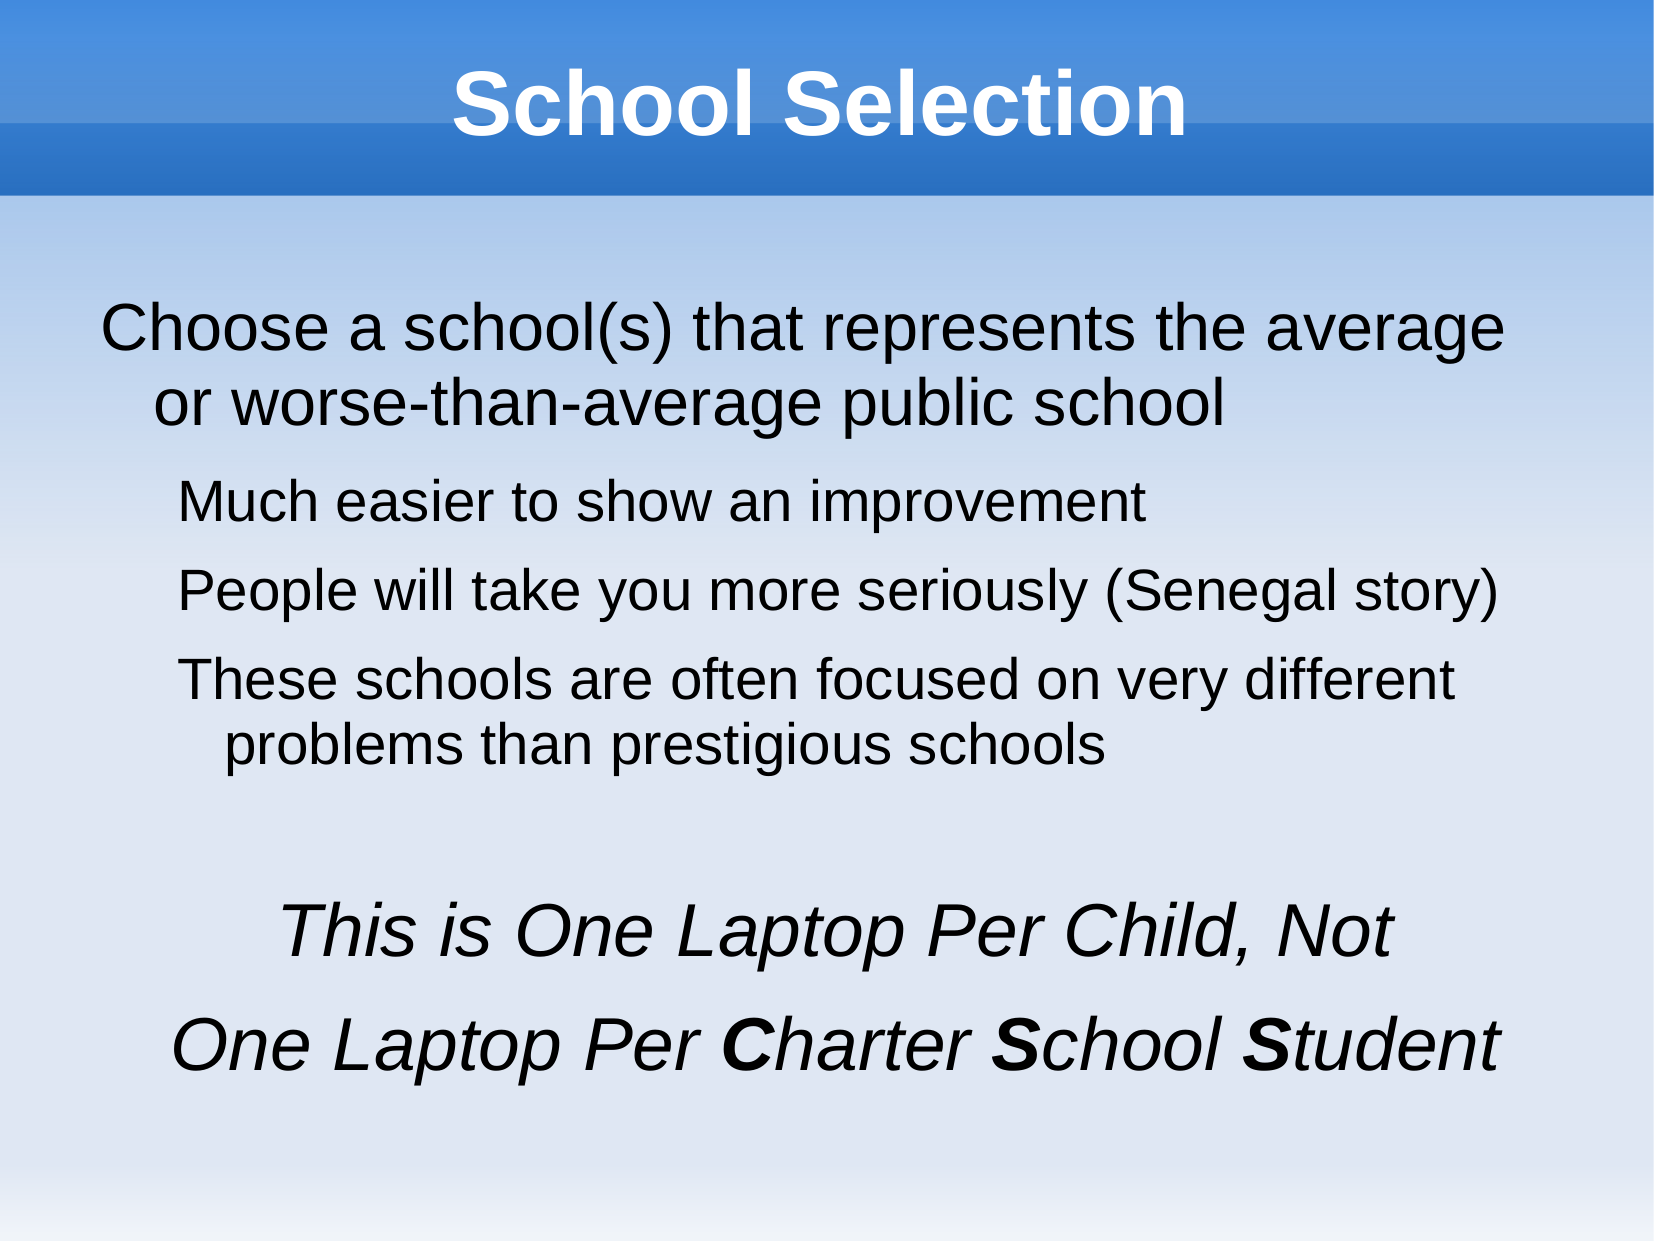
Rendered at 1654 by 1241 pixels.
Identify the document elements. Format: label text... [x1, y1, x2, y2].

list Choose a school(s) that represents the average or worse-than-average public school Much easier to show an improvement People will take you more seriously (Senegal story) These schools are often focused on very different problems than prestigious schools This is One Laptop Per Child, Not One Laptop Per Charter School Student [82, 290, 1571, 1165]
title School Selection [76, 7, 1565, 200]
picture [0, 0, 1654, 1241]
